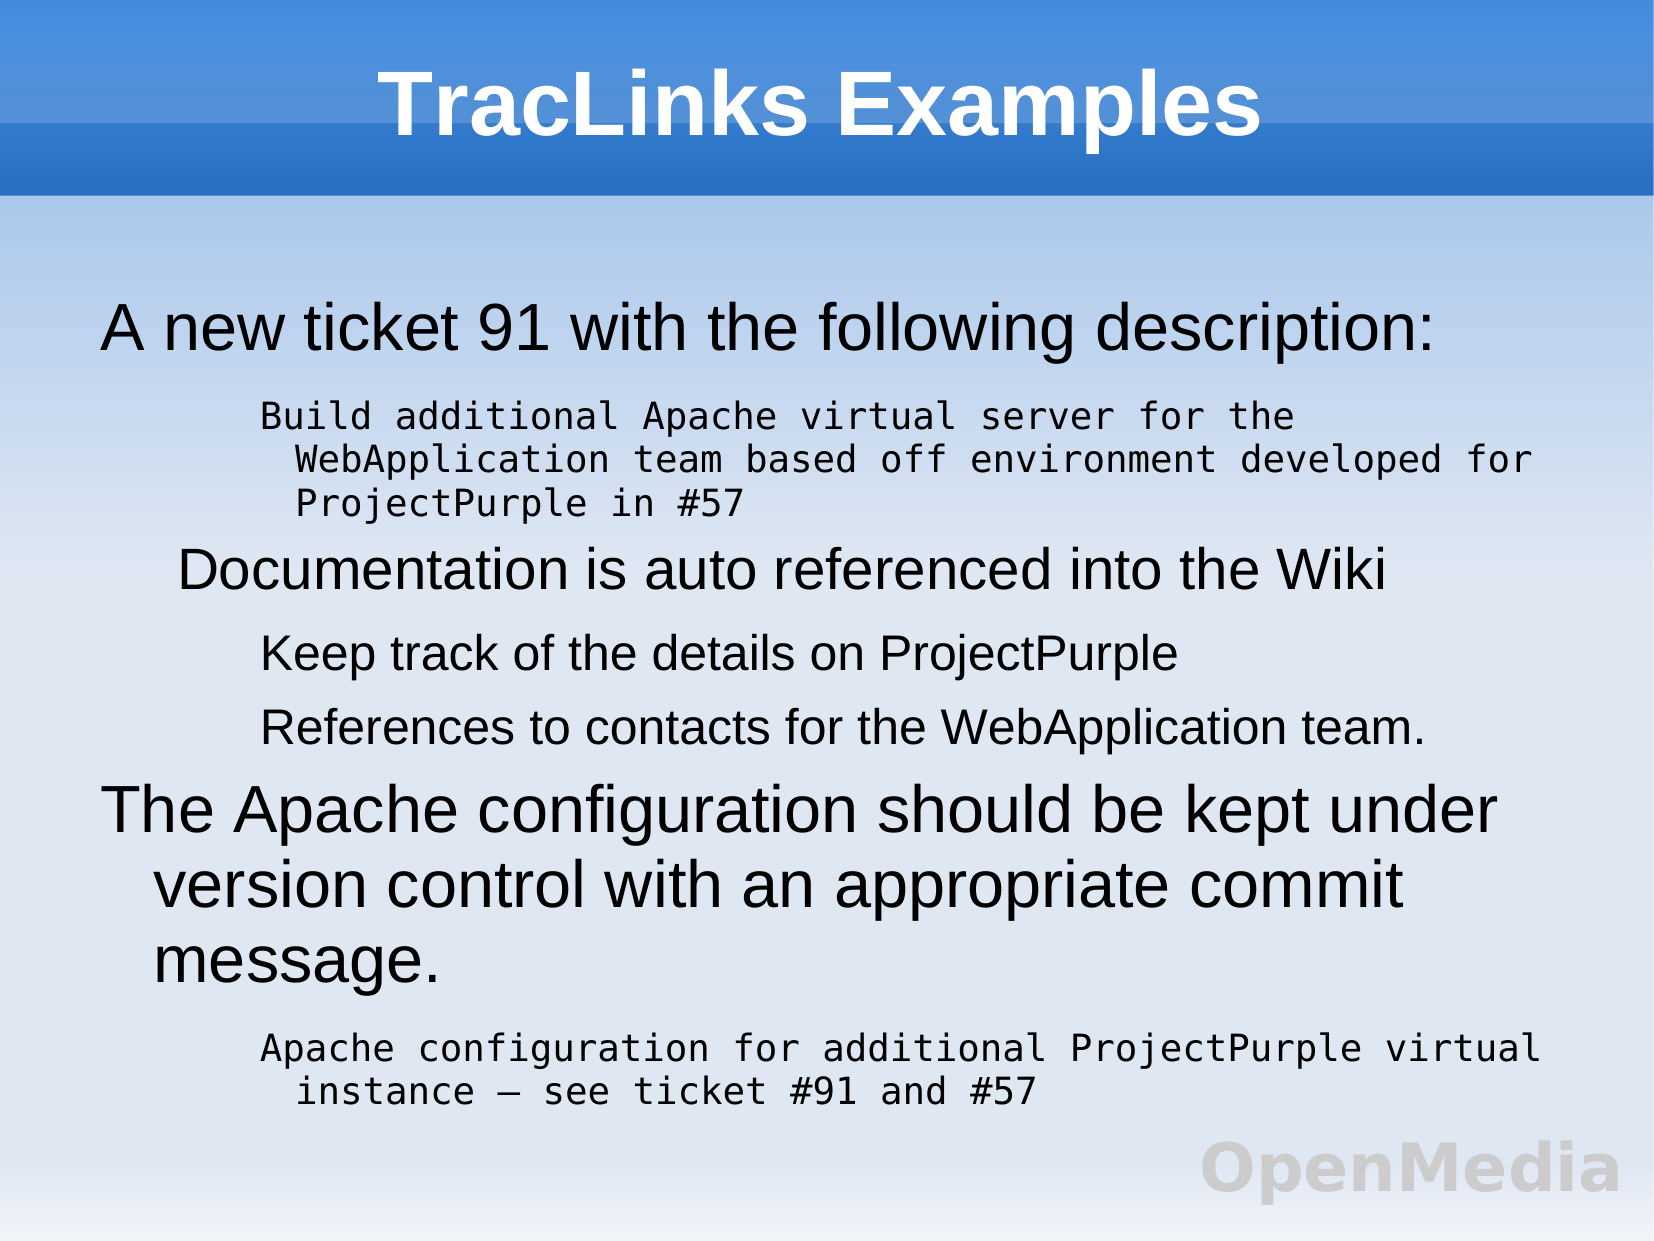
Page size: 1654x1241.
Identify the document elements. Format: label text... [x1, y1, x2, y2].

picture [0, 0, 1654, 1241]
title TracLinks Examples [76, 0, 1565, 208]
list A new ticket 91 with the following description: Build additional Apache virtual server for the WebApplication team based off environment developed for ProjectPurple in #57 Documentation is auto referenced into the Wiki Keep track of the details on ProjectPurple References to contacts for the WebApplication team. The Apache configuration should be kept under version control with an appropriate commit message. Apache configuration for additional ProjectPurple virtual instance – see ticket #91 and #57 [82, 290, 1571, 1114]
